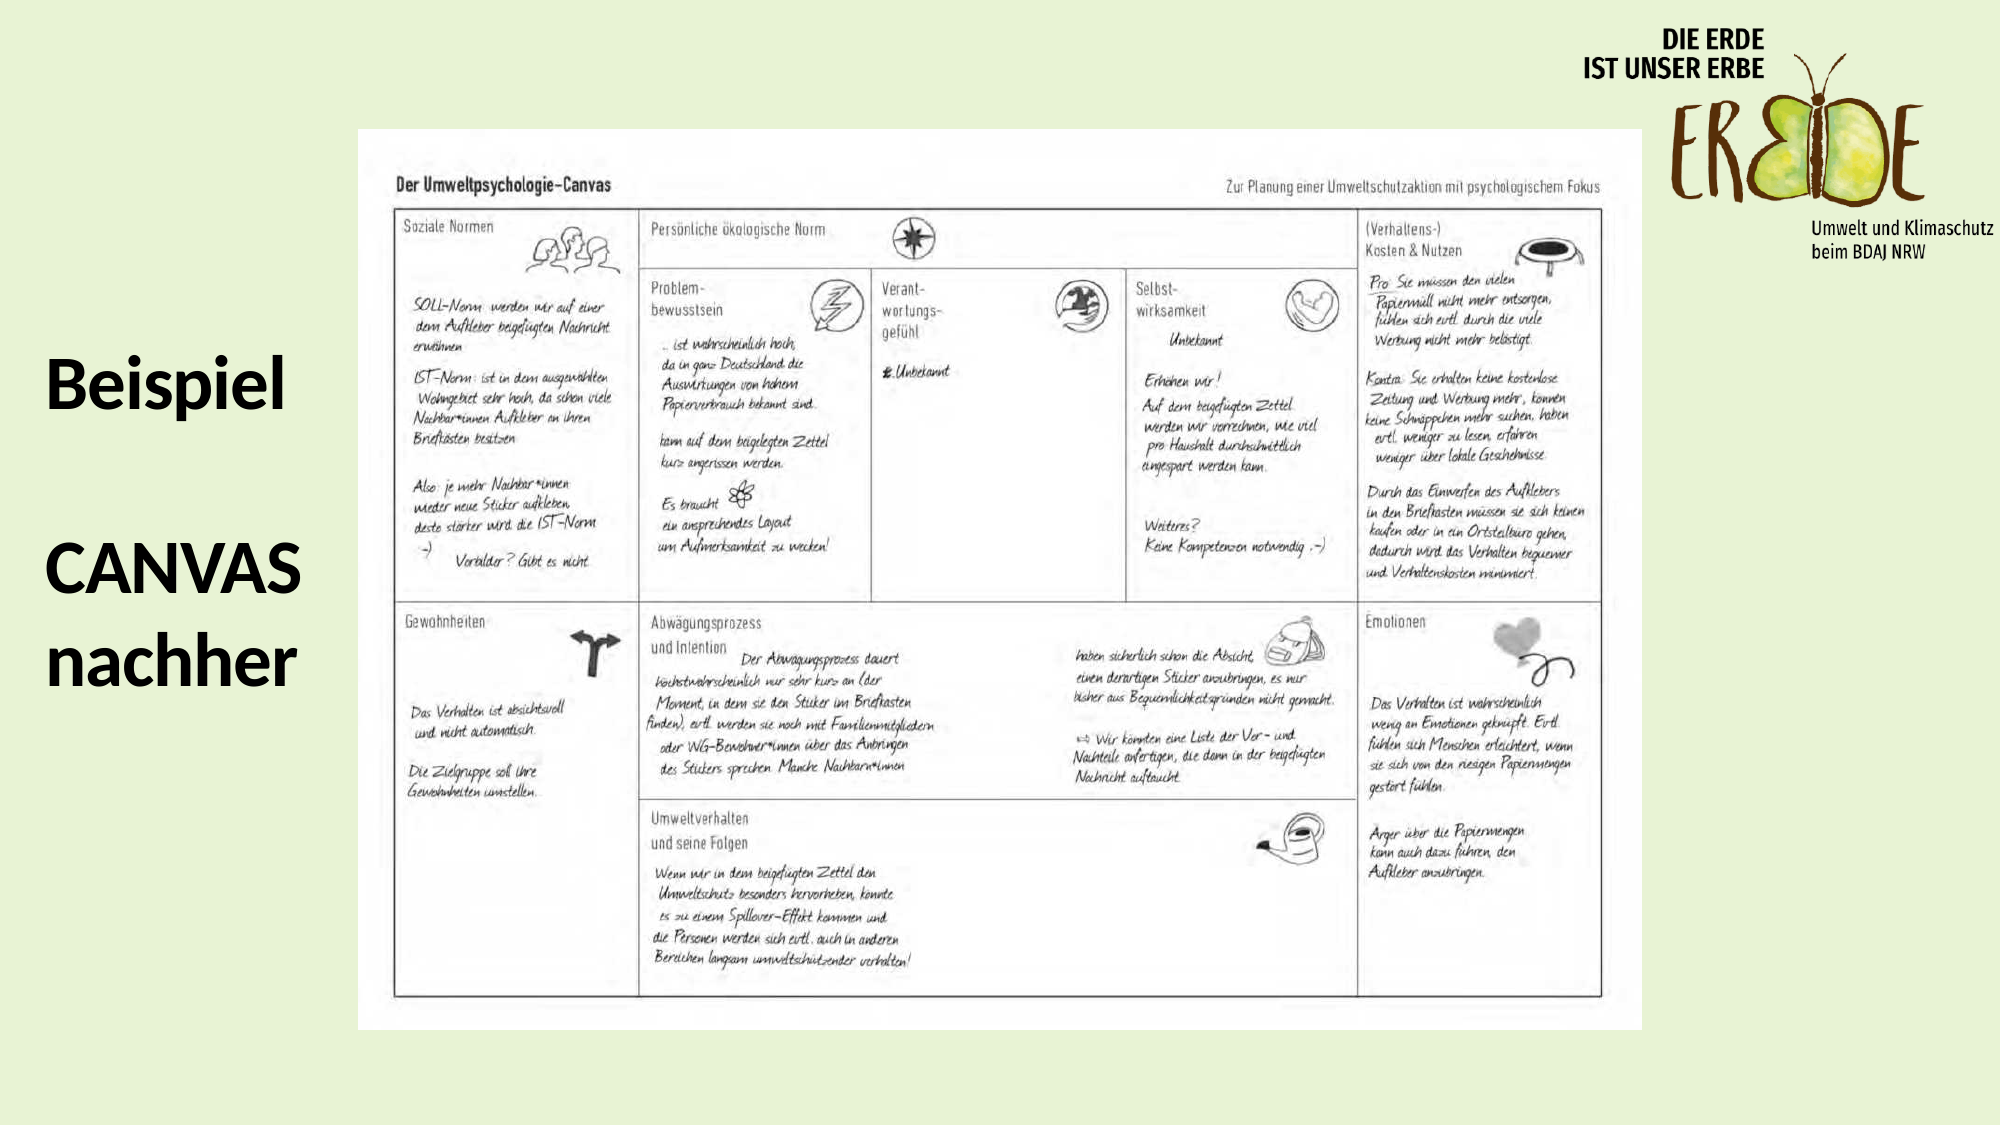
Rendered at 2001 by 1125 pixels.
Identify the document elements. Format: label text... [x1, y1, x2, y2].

picture [358, 129, 1642, 1030]
text_box Beispiel CANVASnachher [45, 332, 318, 880]
